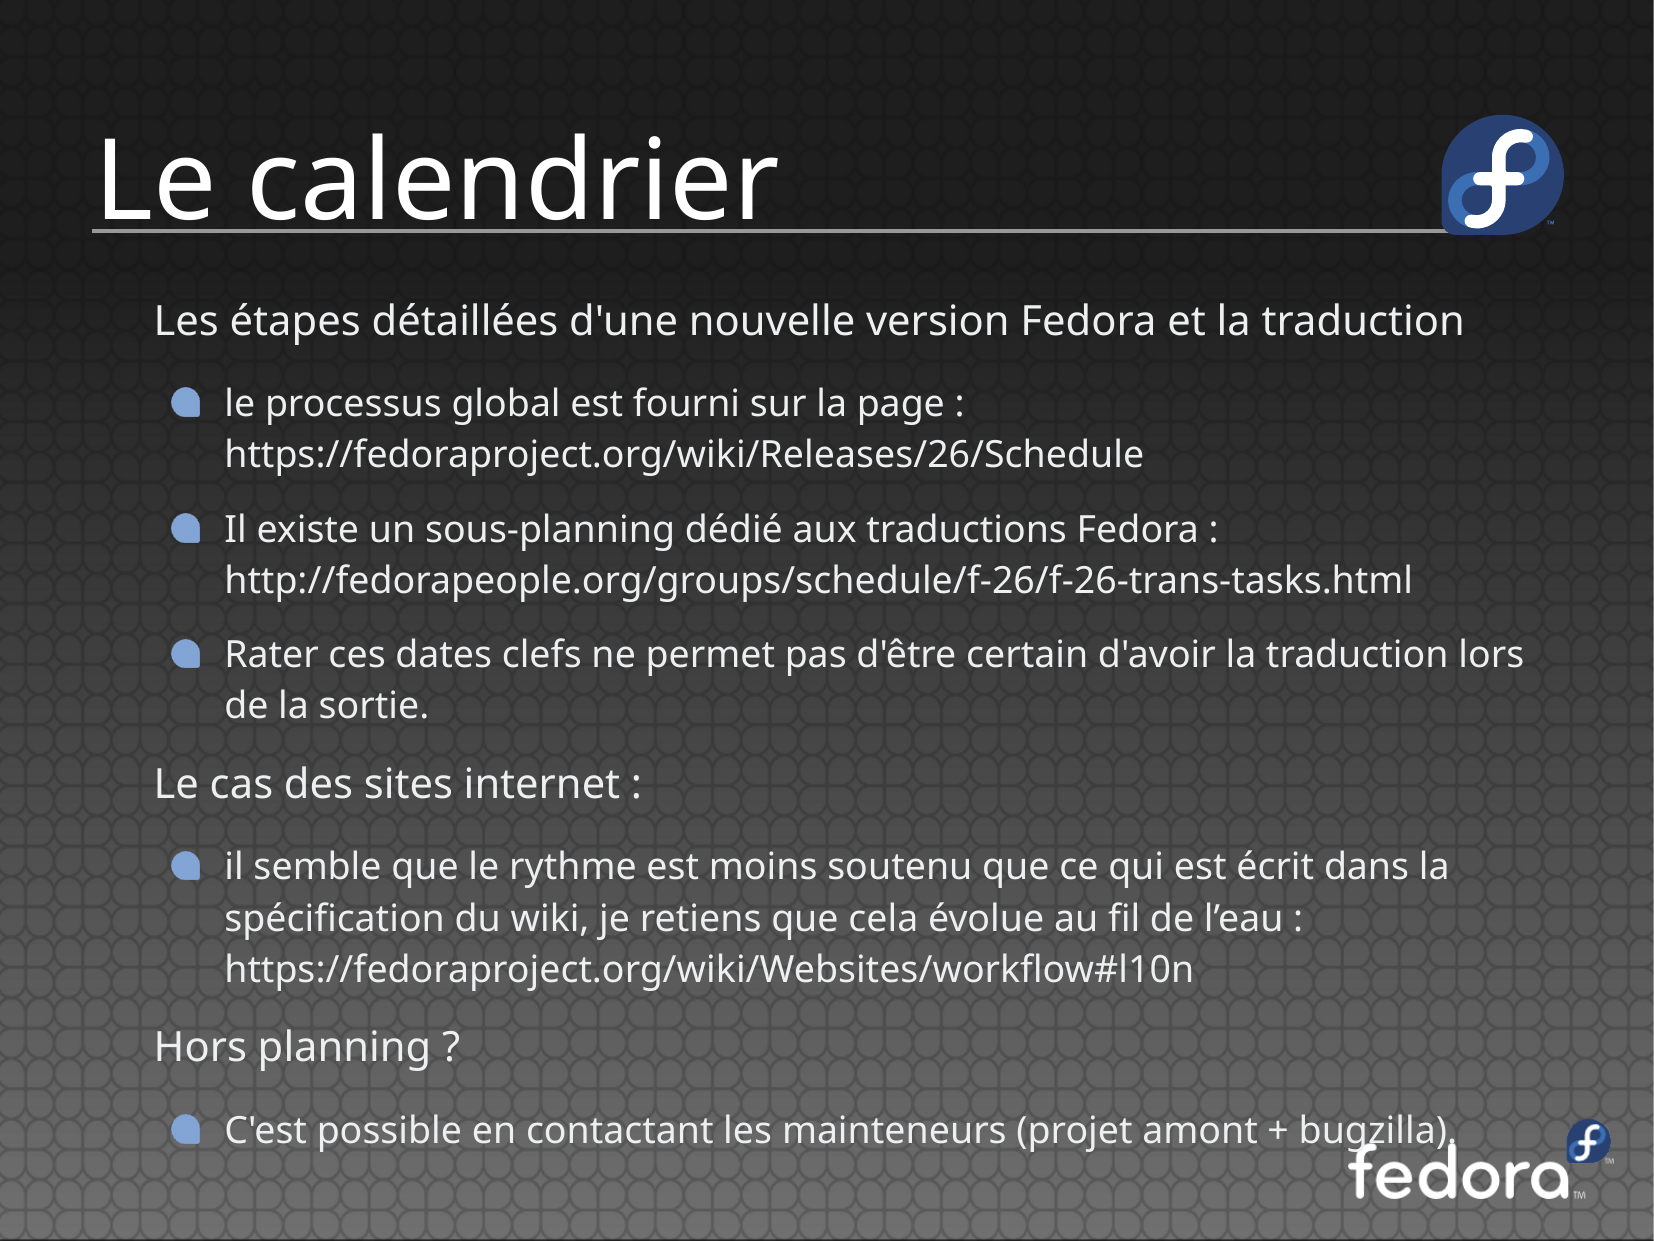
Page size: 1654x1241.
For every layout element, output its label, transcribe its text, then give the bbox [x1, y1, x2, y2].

title Le calendrier [94, 100, 1426, 251]
list Les étapes détaillées d'une nouvelle version Fedora et la traduction le processus global est fourni sur la page : https://fedoraproject.org/wiki/Releases/26/Schedule Il existe un sous-planning dédié aux traductions Fedora : http://fedorapeople.org/groups/schedule/f-26/f-26-trans-tasks.html Rater ces dates clefs ne permet pas d'être certain d'avoir la traduction lors de la sortie. Le cas des sites internet : il semble que le rythme est moins soutenu que ce qui est écrit dans la spécification du wiki, je retiens que cela évolue au fil de l’eau : https://fedoraproject.org/wiki/Websites/workflow#l10n Hors planning ? C'est possible en contactant les mainteneurs (projet amont + bugzilla). [82, 290, 1571, 1094]
picture [0, 0, 1654, 1241]
